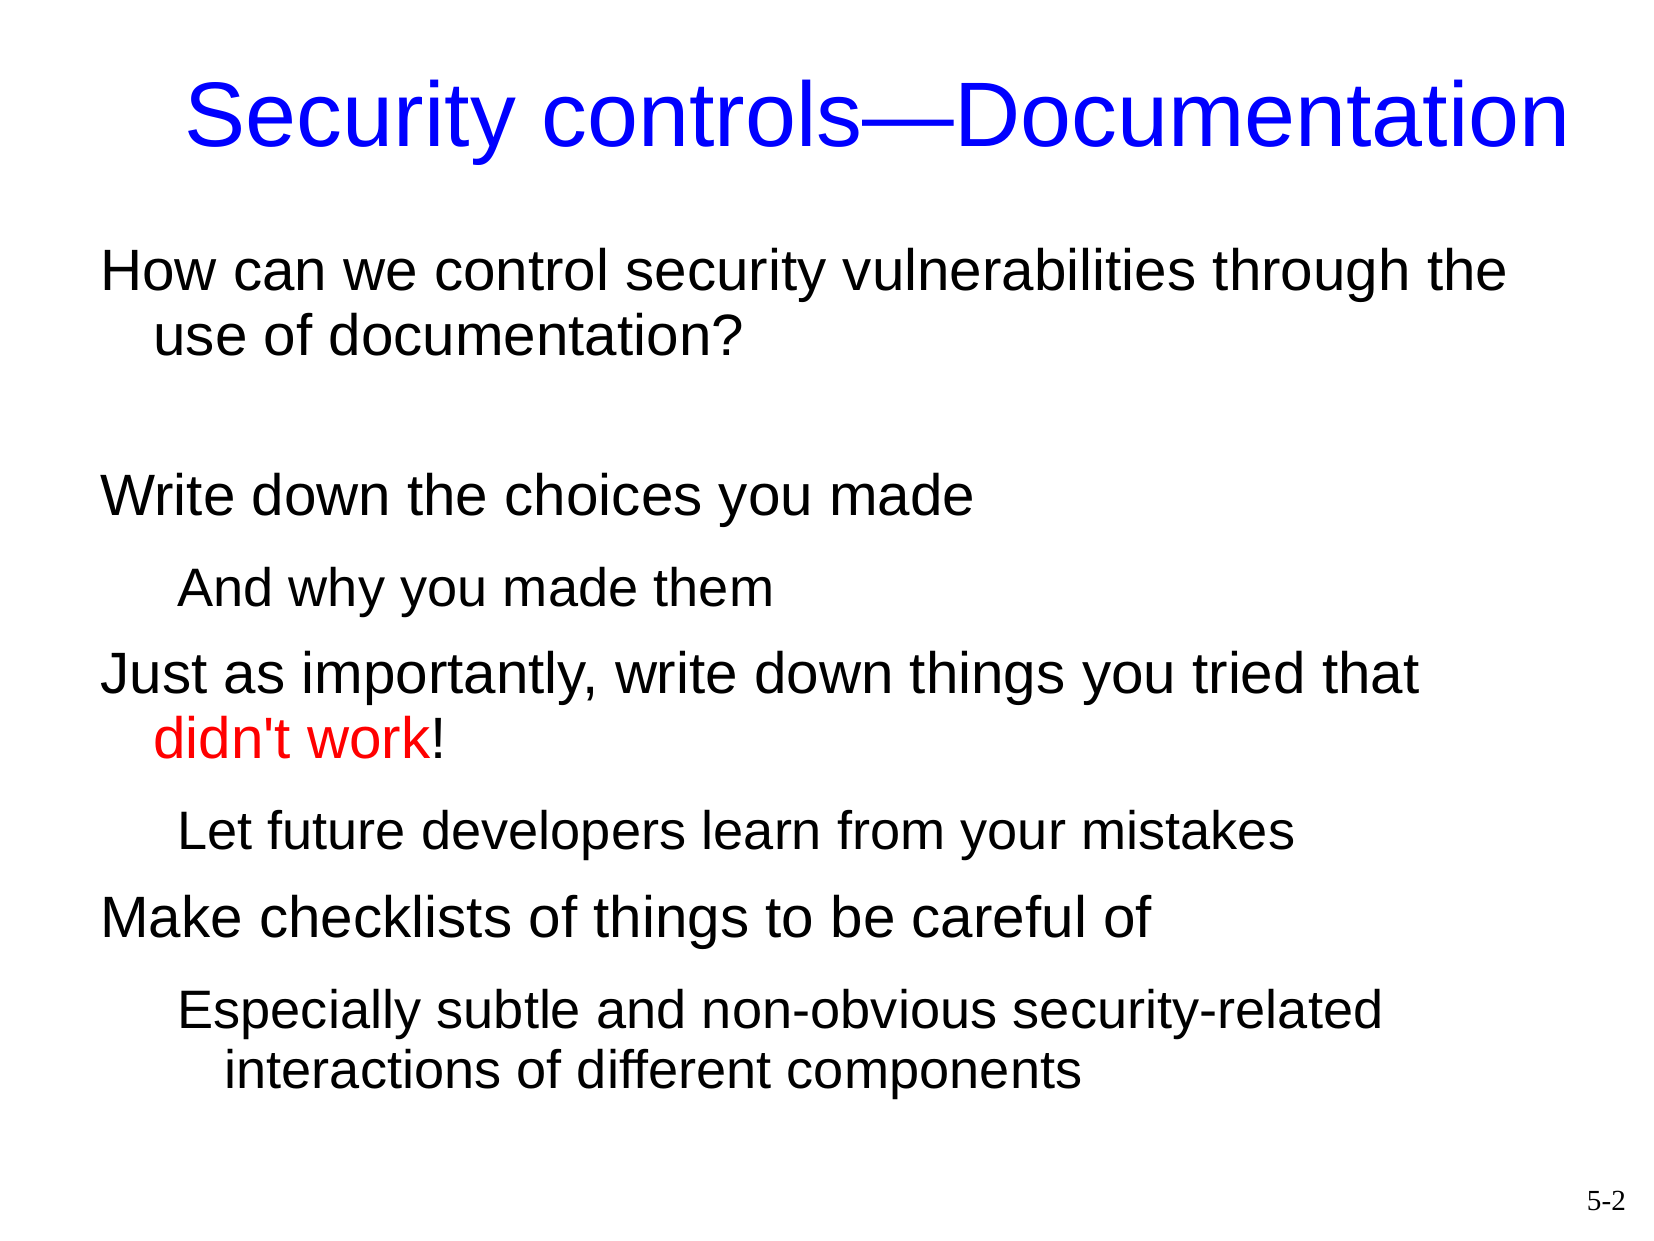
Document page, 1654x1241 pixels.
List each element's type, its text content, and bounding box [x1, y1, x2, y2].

title Security controls—Documentation [84, 18, 1573, 211]
list How can we control security vulnerabilities through the use of documentation? Write down the choices you made And why you made them Just as importantly, write down things you tried that didn't work! Let future developers learn from your mistakes Make checklists of things to be careful of Especially subtle and non-obvious security-related interactions of different components [82, 237, 1571, 1156]
